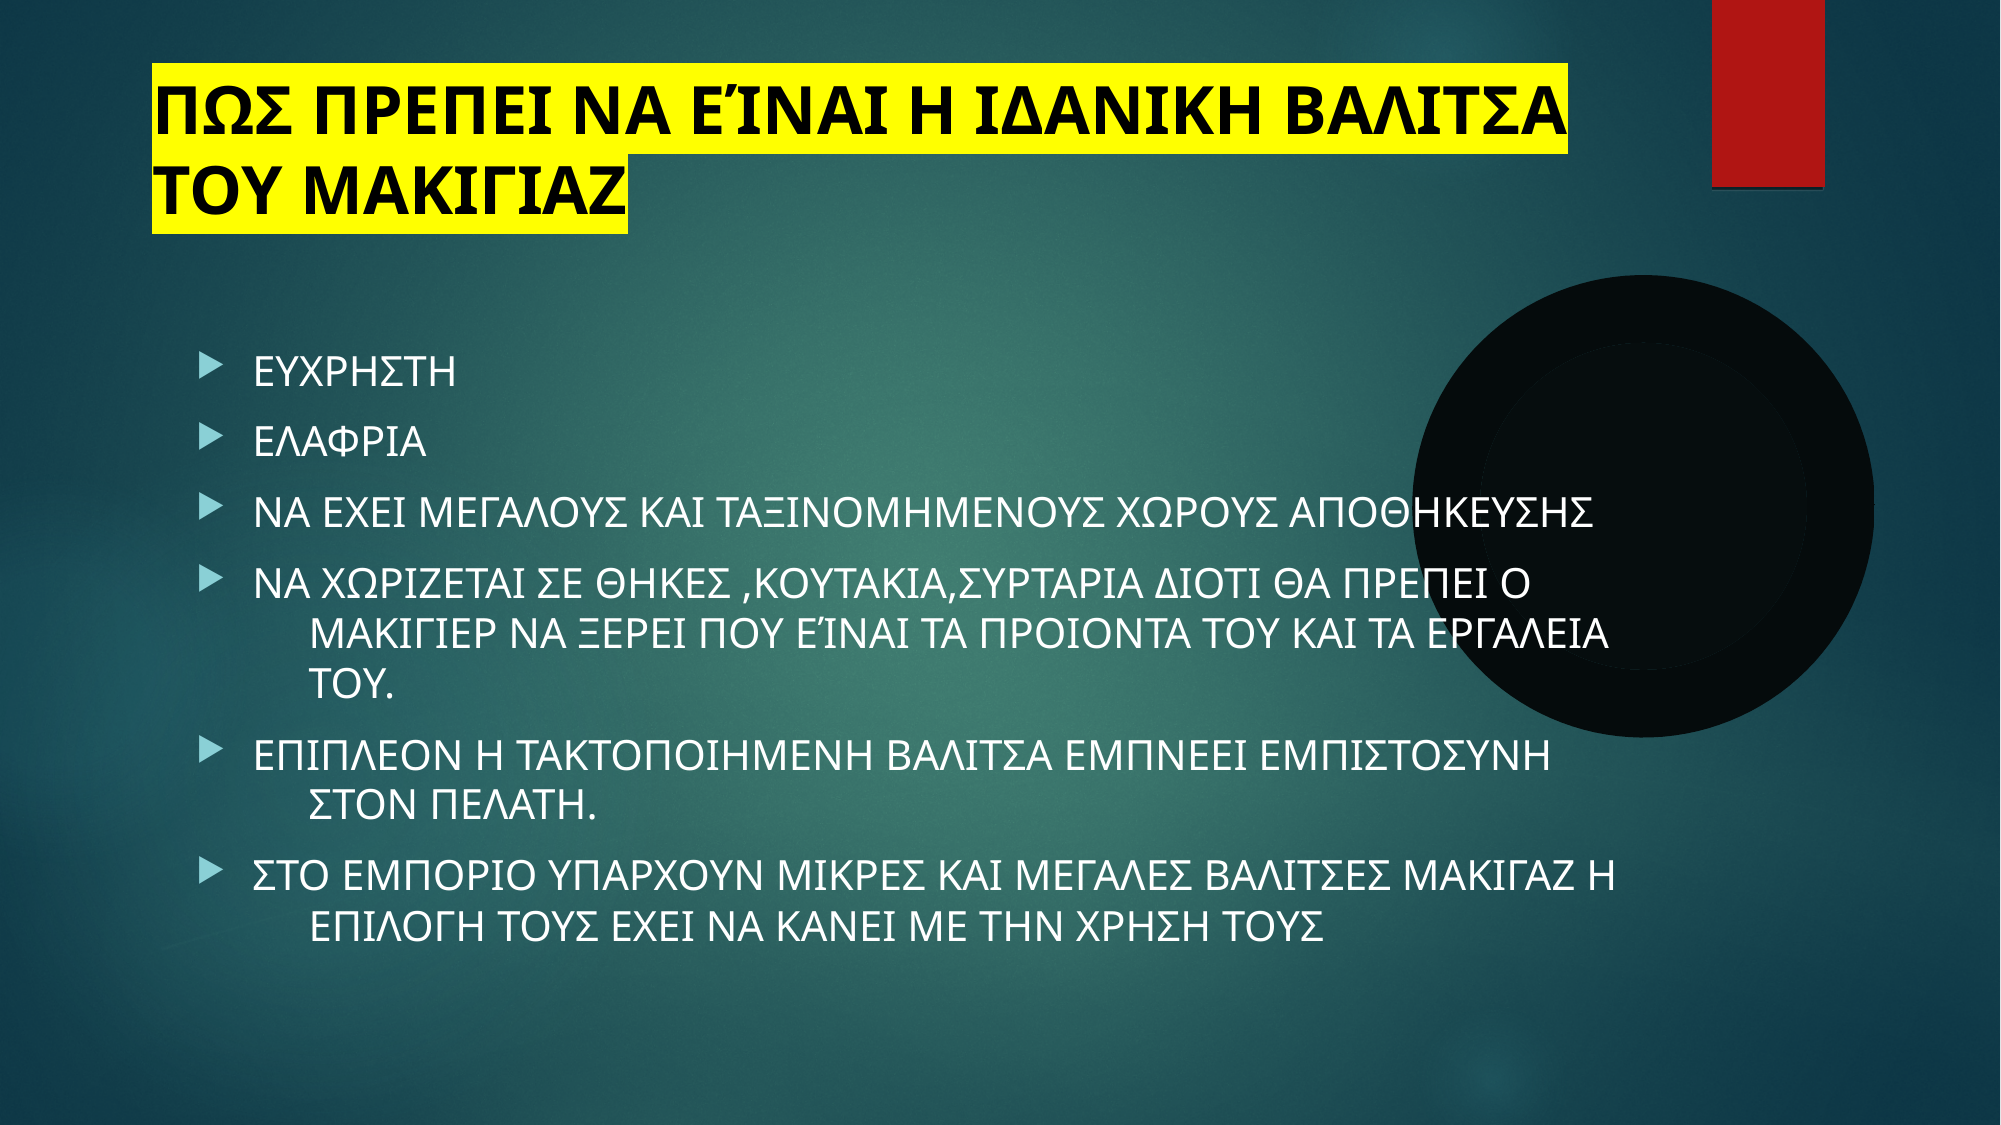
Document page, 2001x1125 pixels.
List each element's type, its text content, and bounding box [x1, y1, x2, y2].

list ΕΥΧΡΗΣΤΗ ΕΛΑΦΡΙΑ ΝΑ ΕΧΕΙ ΜΕΓΑΛΟΥΣ ΚΑΙ ΤΑΞΙΝΟΜΗΜΕΝΟΥΣ ΧΩΡΟΥΣ ΑΠΟΘΗΚΕΥΣΗΣ ΝΑ ΧΩΡΙΖΕΤΑΙ ΣΕ ΘΗΚΕΣ ,ΚΟΥΤΑΚΙΑ,ΣΥΡΤΑΡΙΑ ΔΙΟΤΙ ΘΑ ΠΡΕΠΕΙ Ο ΜΑΚΙΓΙΕΡ ΝΑ ΞΕΡΕΙ ΠΟΥ ΕΊΝΑΙ ΤΑ ΠΡΟΙΟΝΤΑ ΤΟΥ ΚΑΙ ΤΑ ΕΡΓΑΛΕΙΑ ΤΟΥ. ΕΠΙΠΛΕΟΝ Η ΤΑΚΤΟΠΟΙΗΜΕΝΗ ΒΑΛΙΤΣΑ ΕΜΠΝΕΕΙ ΕΜΠΙΣΤΟΣΥΝΗ ΣΤΟΝ ΠΕΛΑΤΗ. ΣΤΟ ΕΜΠΟΡΙΟ ΥΠΑΡΧΟΥΝ ΜΙΚΡΕΣ ΚΑΙ ΜΕΓΑΛΕΣ ΒΑΛΙΤΣΕΣ ΜΑΚΙΓΑΖ Η ΕΠΙΛΟΓΗ ΤΟΥΣ ΕΧΕΙ ΝΑ ΚΑΝΕΙ ΜΕ ΤΗΝ ΧΡΗΣΗ ΤΟΥΣ [181, 336, 1649, 1026]
title ΠΩΣ ΠΡΕΠΕΙ ΝΑ ΕΊΝΑΙ Η ΙΔΑΝΙΚΗ ΒΑΛΙΤΣΑ ΤΟΥ ΜΑΚΙΓΙΑΖ [137, 59, 1641, 240]
